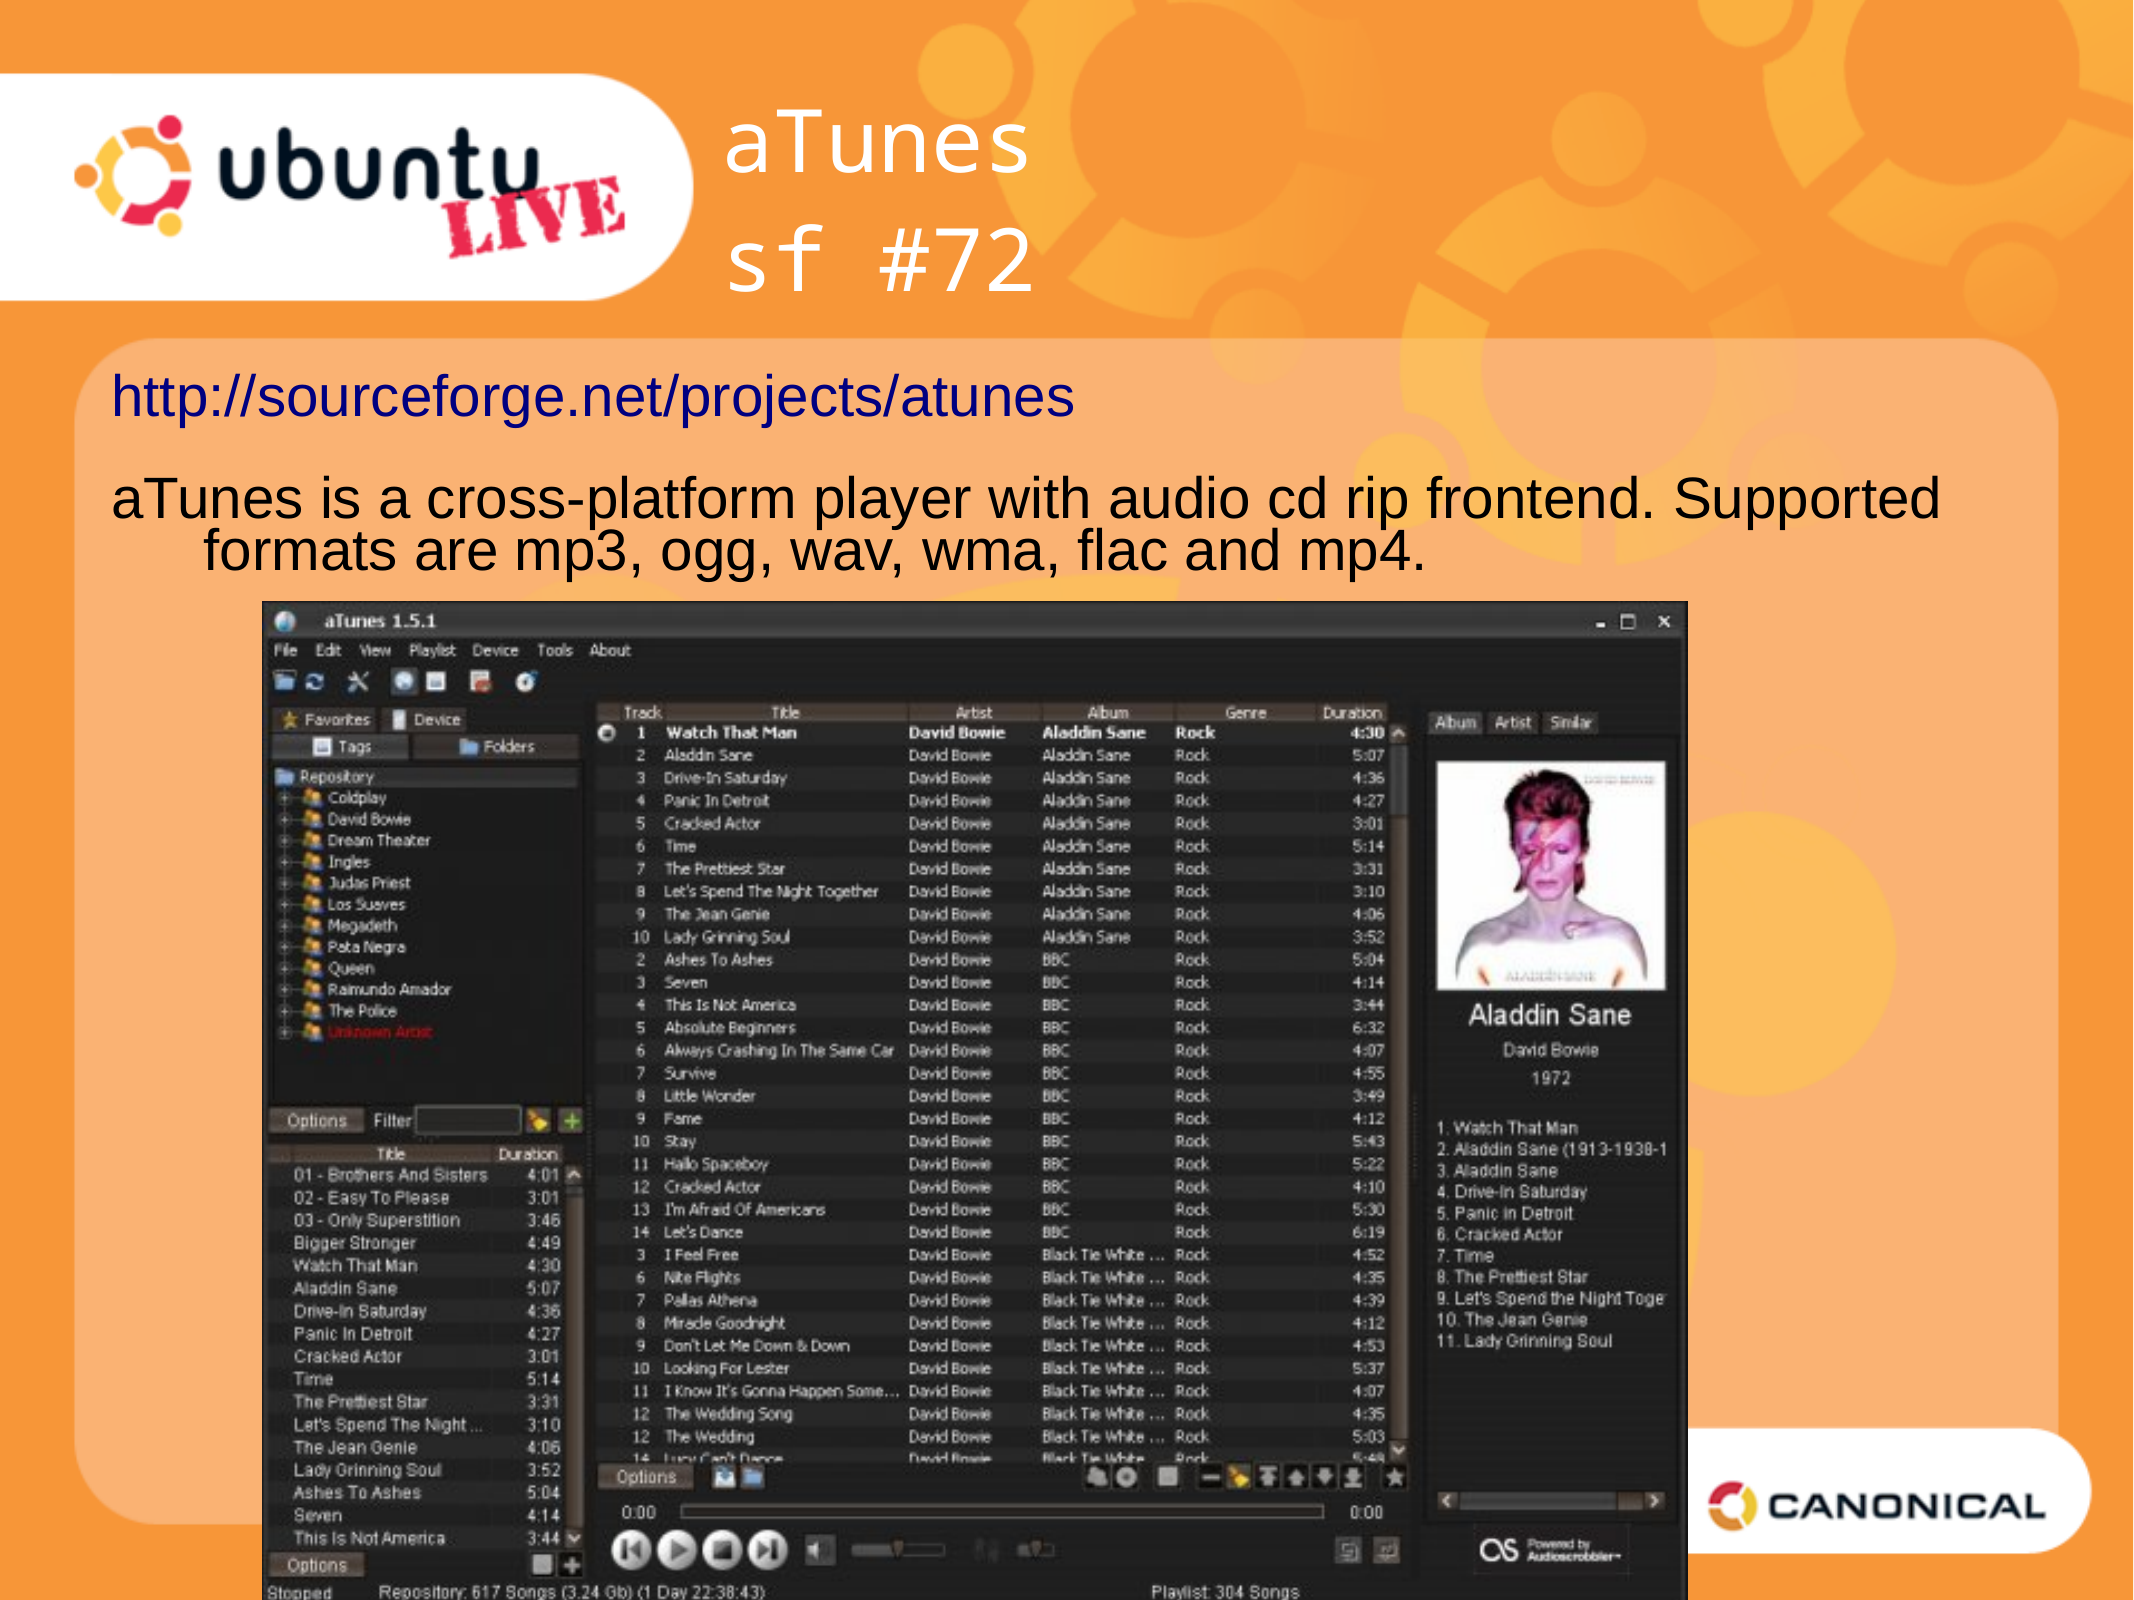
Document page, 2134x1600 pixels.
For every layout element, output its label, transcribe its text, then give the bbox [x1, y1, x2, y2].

picture [0, 0, 2134, 1600]
list http://sourceforge.net/projects/atunes aTunes is a cross-platform player with audio cd rip frontend. Supported formats are mp3, ogg, wav, wma, flac and mp4. [66, 375, 2026, 1388]
title aTunes sf #72 [716, 75, 2134, 322]
